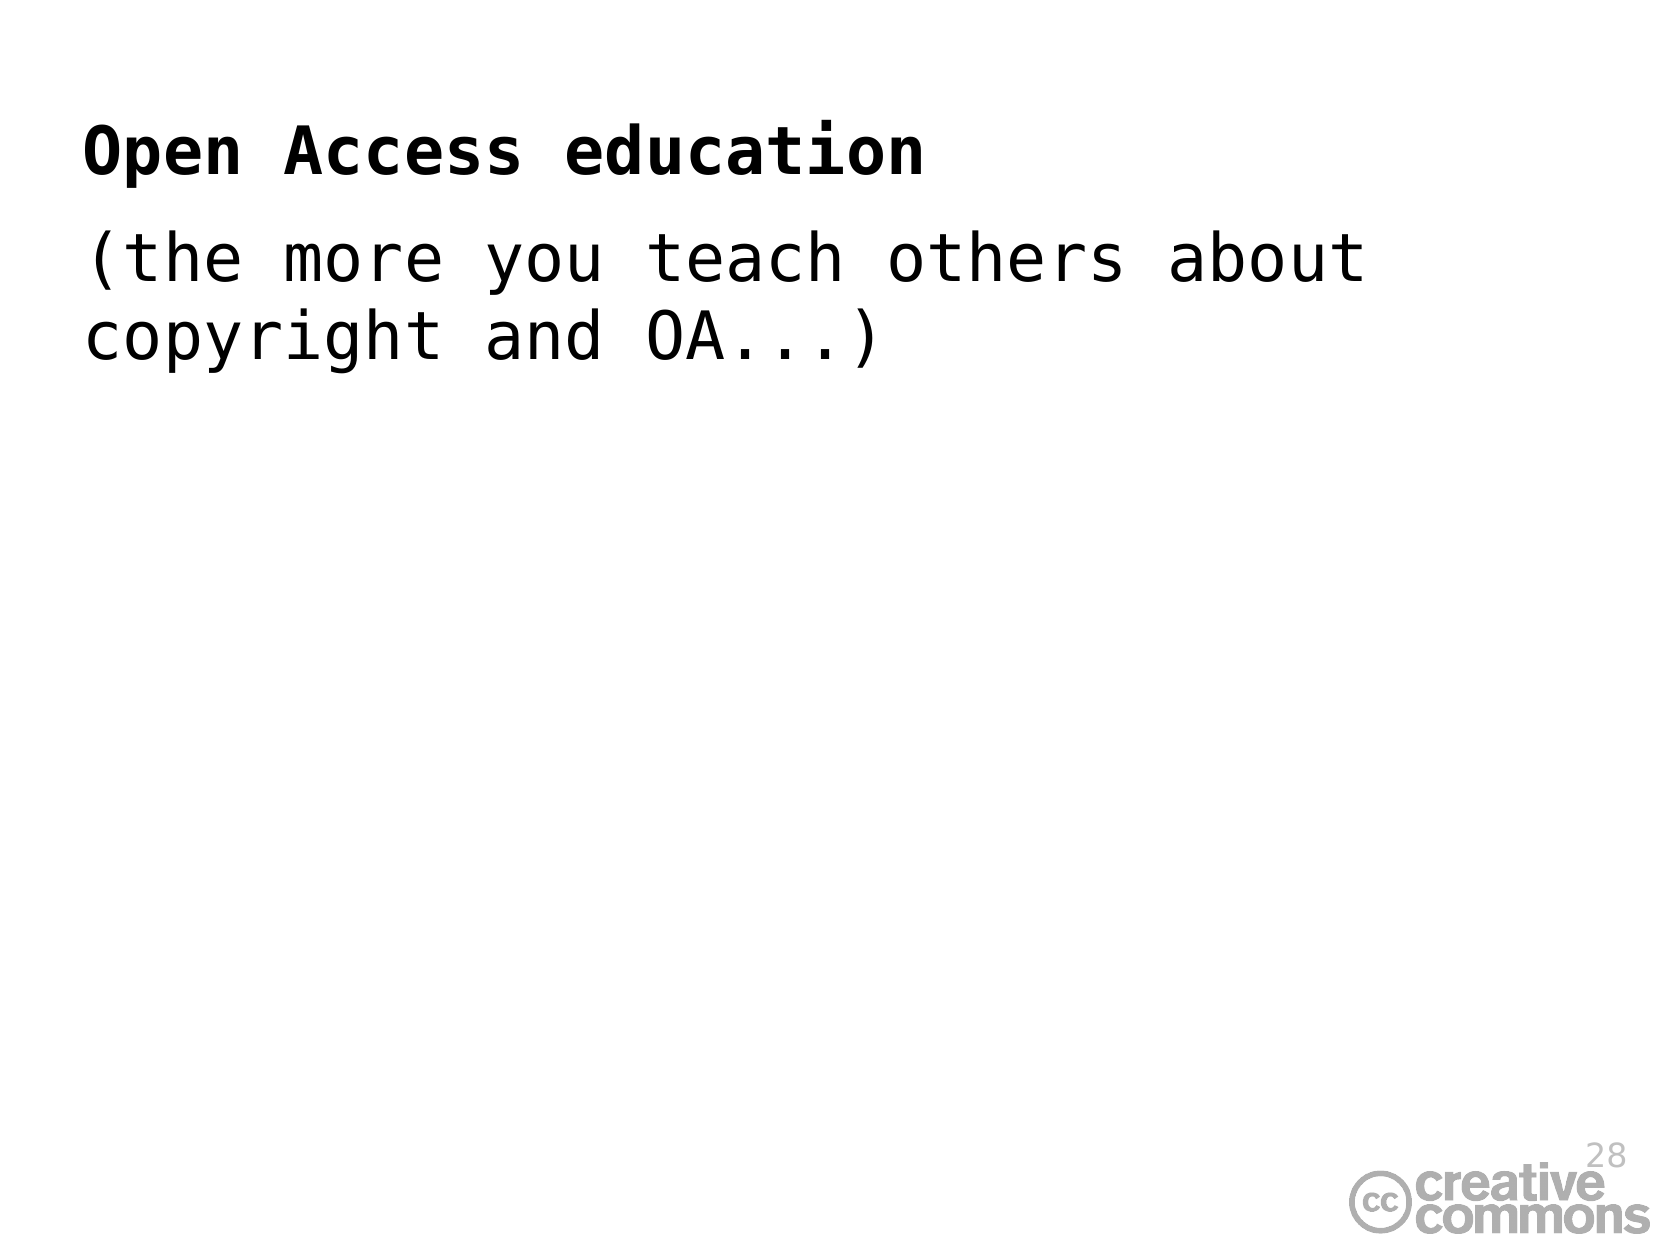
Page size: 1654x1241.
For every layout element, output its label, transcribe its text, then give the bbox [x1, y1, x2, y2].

picture [1349, 1162, 1650, 1234]
list Open Access education (the more you teach others about copyright and OA...) [82, 112, 1571, 1109]
